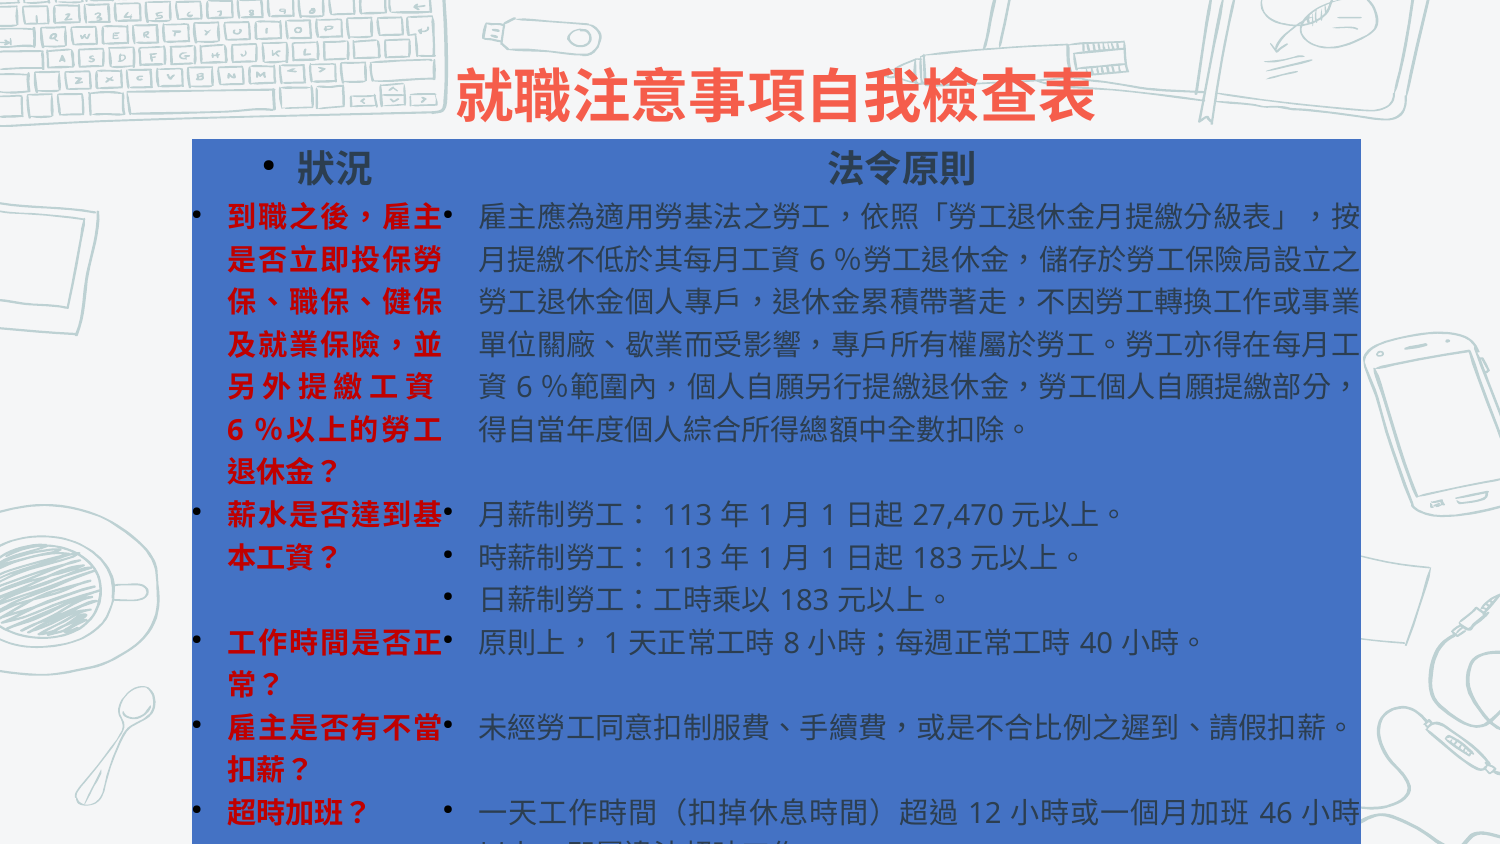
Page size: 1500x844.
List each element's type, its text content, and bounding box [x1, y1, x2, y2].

table_cell 月薪制勞工：113年1月1日起27,470元以上。 時薪制勞工：113年1月1日起183元以上。 日薪制勞工：工時乘以183元以上。 [443, 492, 1361, 619]
table_cell 雇主應為適用勞基法之勞工，依照「勞工退休金月提繳分級表」，按月提繳不低於其每月工資6％勞工退休金，儲存於勞工保險局設立之勞工退休金個人專戶，退休金累積帶著走，不因勞工轉換工作或事業單位關廠、歇業而受影響，專戶所有權屬於勞工。勞工亦得在每月工資6％範圍內，個人自願另行提繳退休金，勞工個人自願提繳部分，得自當年度個人綜合所得總額中全數扣除。 [443, 194, 1361, 492]
table_header 狀況 [192, 139, 443, 194]
table_cell 超時加班？ [192, 789, 443, 844]
table_cell 未經勞工同意扣制服費、手續費，或是不合比例之遲到、請假扣薪。 [443, 704, 1361, 789]
table_cell 一天工作時間（扣掉休息時間）超過12小時或一個月加班46小時以上，即屬違法超時工作。 [443, 789, 1361, 844]
table_cell 雇主是否有不當扣薪？ [192, 704, 443, 789]
table_cell 工作時間是否正常？ [192, 619, 443, 704]
table_cell 到職之後，雇主是否立即投保勞保、職保、健保及就業保險，並另外提繳工資6％以上的勞工退休金？ [192, 194, 443, 492]
title 就職注意事項自我檢查表 [211, 43, 1341, 139]
table_header 法令原則 [443, 139, 1361, 194]
table_cell 薪水是否達到基本工資？ [192, 492, 443, 619]
table_cell 原則上，1天正常工時8小時；每週正常工時40小時。 [443, 619, 1361, 704]
